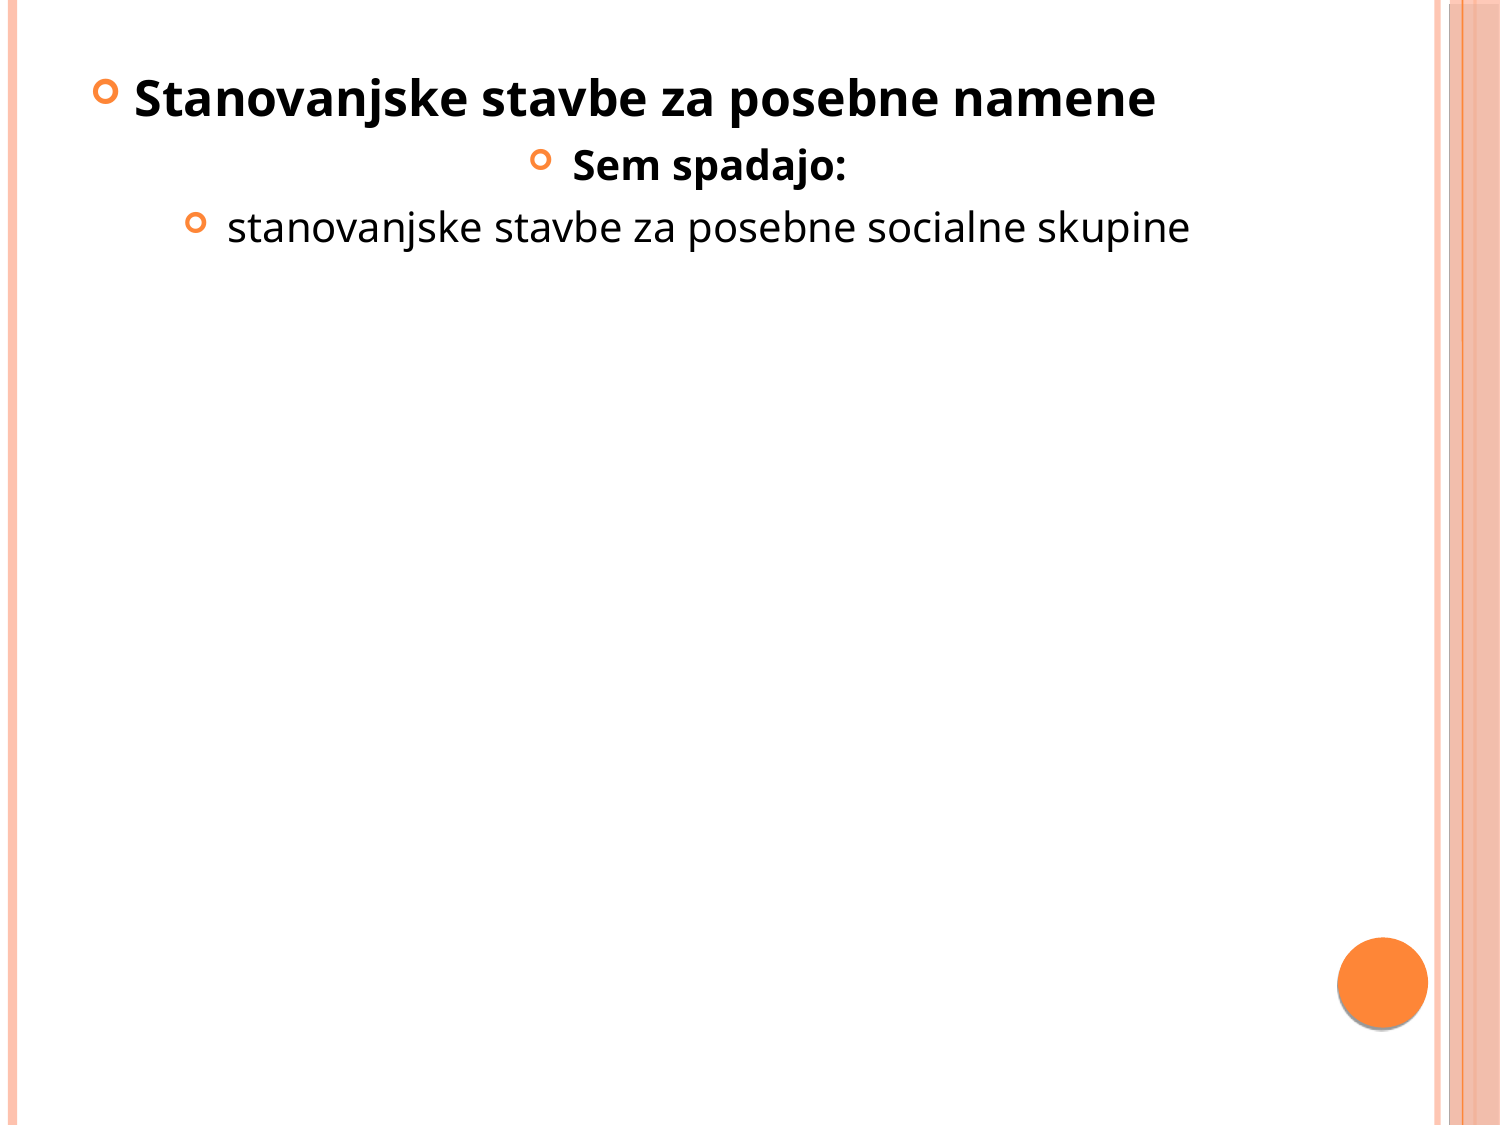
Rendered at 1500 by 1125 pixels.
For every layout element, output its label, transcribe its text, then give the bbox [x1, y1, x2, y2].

list Stanovanjske stavbe za posebne namene Sem spadajo: stanovanjske stavbe za posebne socialne skupine [75, 58, 1300, 1062]
